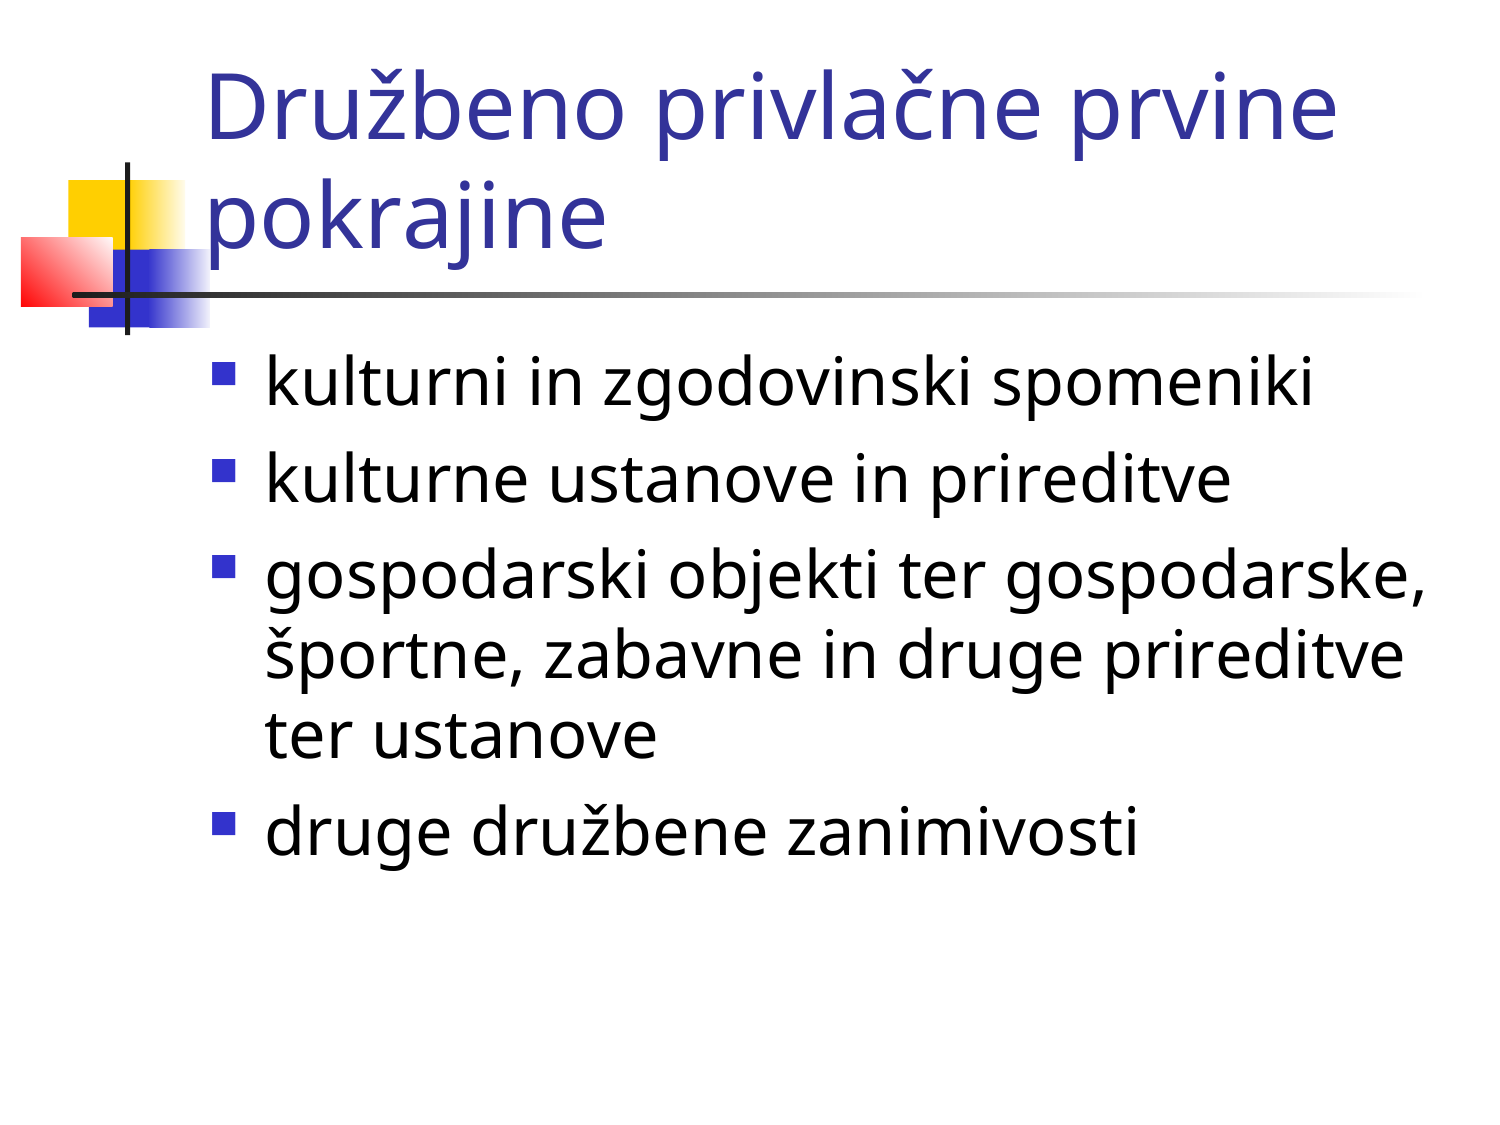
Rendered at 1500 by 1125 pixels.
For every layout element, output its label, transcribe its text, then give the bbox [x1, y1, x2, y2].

title Družbeno privlačne prvine pokrajine [188, 35, 1468, 276]
list kulturni in zgodovinski spomeniki kulturne ustanove in prireditve gospodarski objekti ter gospodarske, športne, zabavne in druge prireditve ter ustanove druge družbene zanimivosti [193, 331, 1469, 1007]
